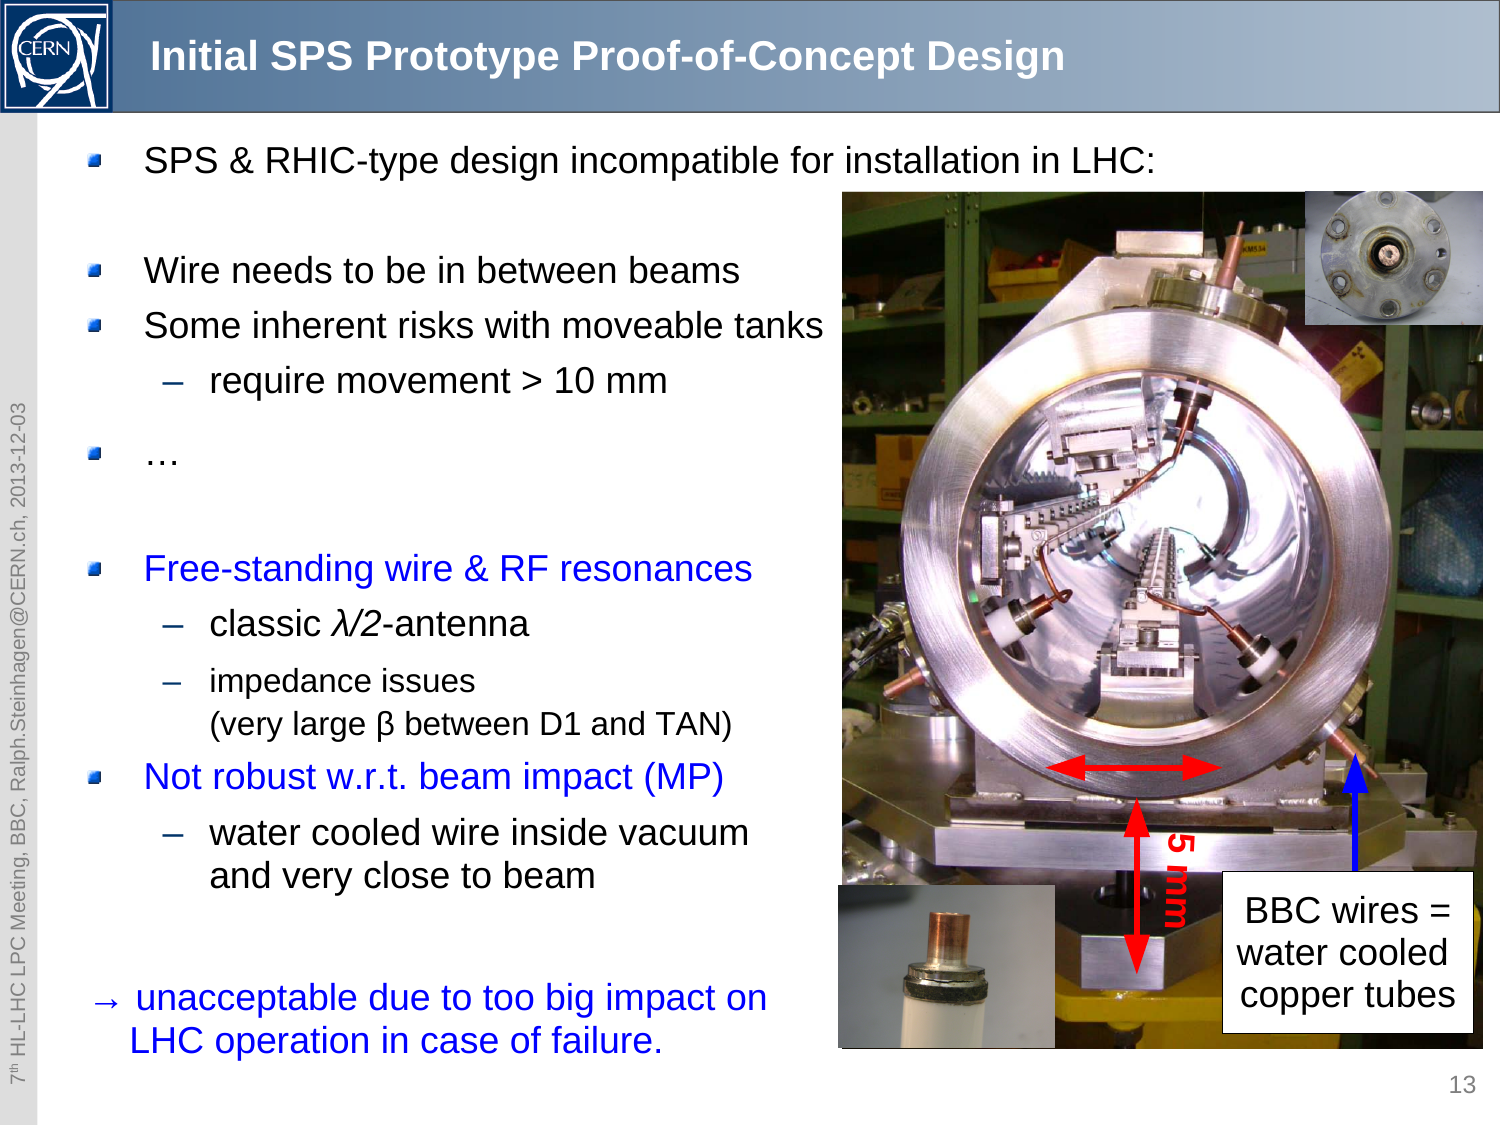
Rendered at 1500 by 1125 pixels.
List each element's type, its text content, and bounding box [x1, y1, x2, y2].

list SPS & RHIC-type design incompatible for installation in LHC: Wire needs to be in between beams Some inherent risks with moveable tanks require movement > 10 mm … Free-standing wire & RF resonances classic λ/2-antenna impedance issues (very large β between D1 and TAN) Not robust w.r.t. beam impact (MP) water cooled wire inside vacuum and very close to beam → unacceptable due to too big impact on LHC operation in case of failure. [87, 137, 1438, 1062]
picture [0, 0, 113, 113]
picture [838, 191, 1483, 1049]
title Initial SPS Prototype Proof-of-Concept Design [150, 0, 1359, 113]
text_box BBC wires = water cooled copper tubes [1222, 871, 1474, 1034]
text_box 5 mm [1148, 816, 1212, 947]
